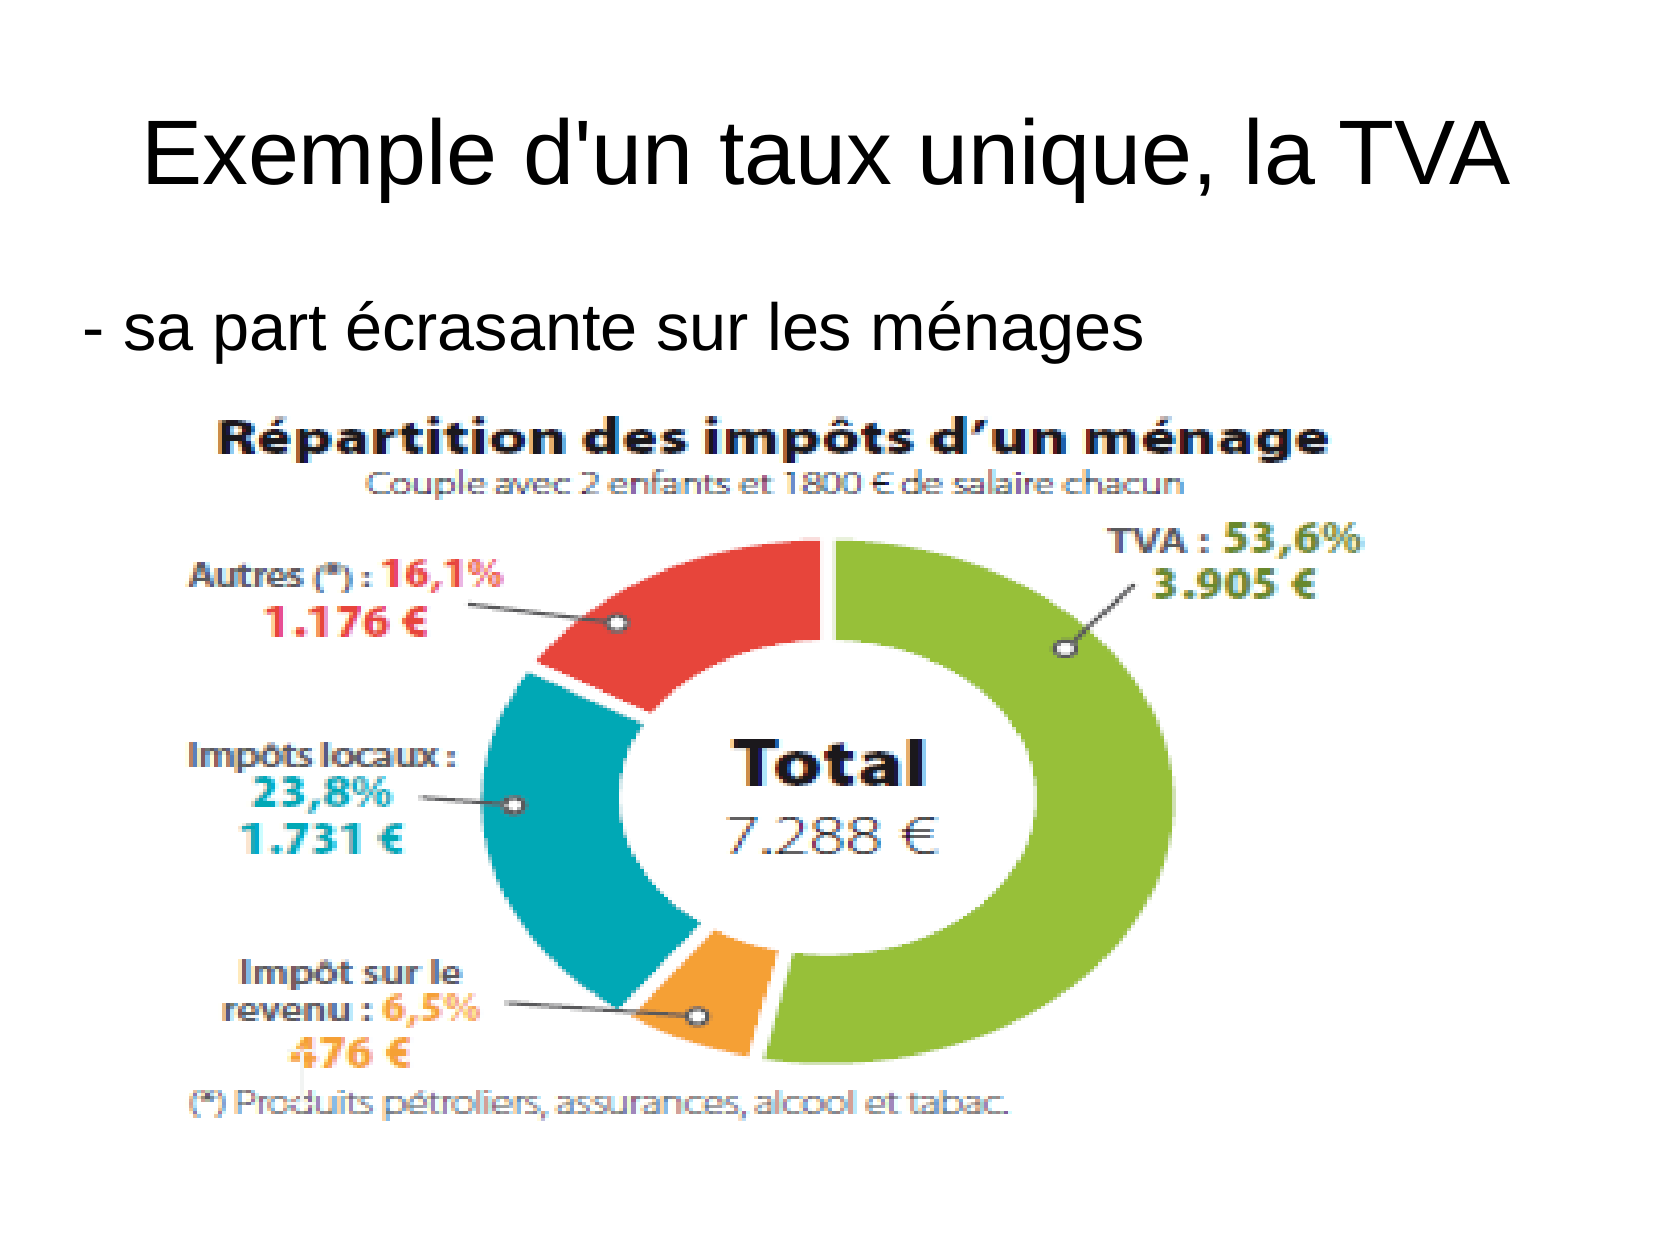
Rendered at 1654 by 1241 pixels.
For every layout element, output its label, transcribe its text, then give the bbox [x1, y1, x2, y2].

picture [165, 389, 1406, 1146]
title Exemple d'un taux unique, la TVA [82, 49, 1571, 257]
list - sa part écrasante sur les ménages [82, 290, 1538, 1146]
